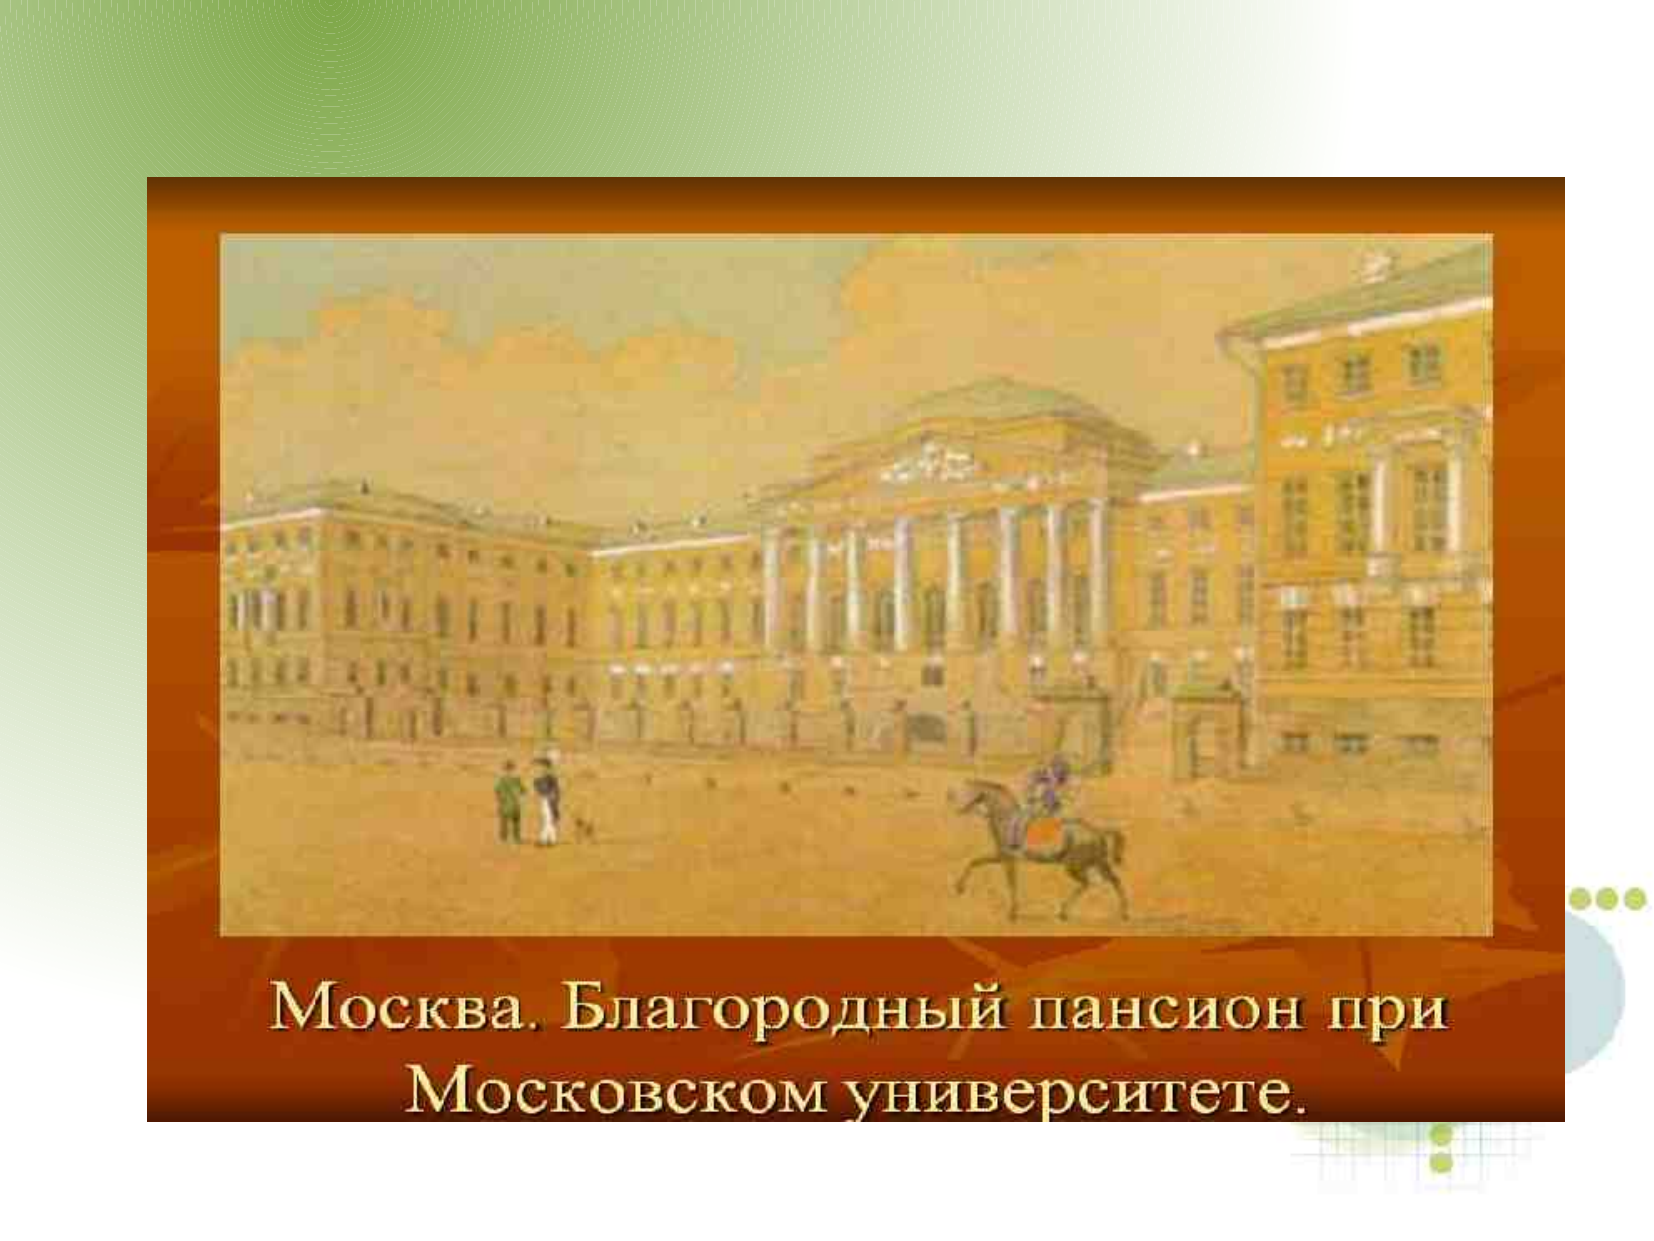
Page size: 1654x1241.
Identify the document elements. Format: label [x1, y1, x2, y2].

picture [147, 177, 1654, 1211]
